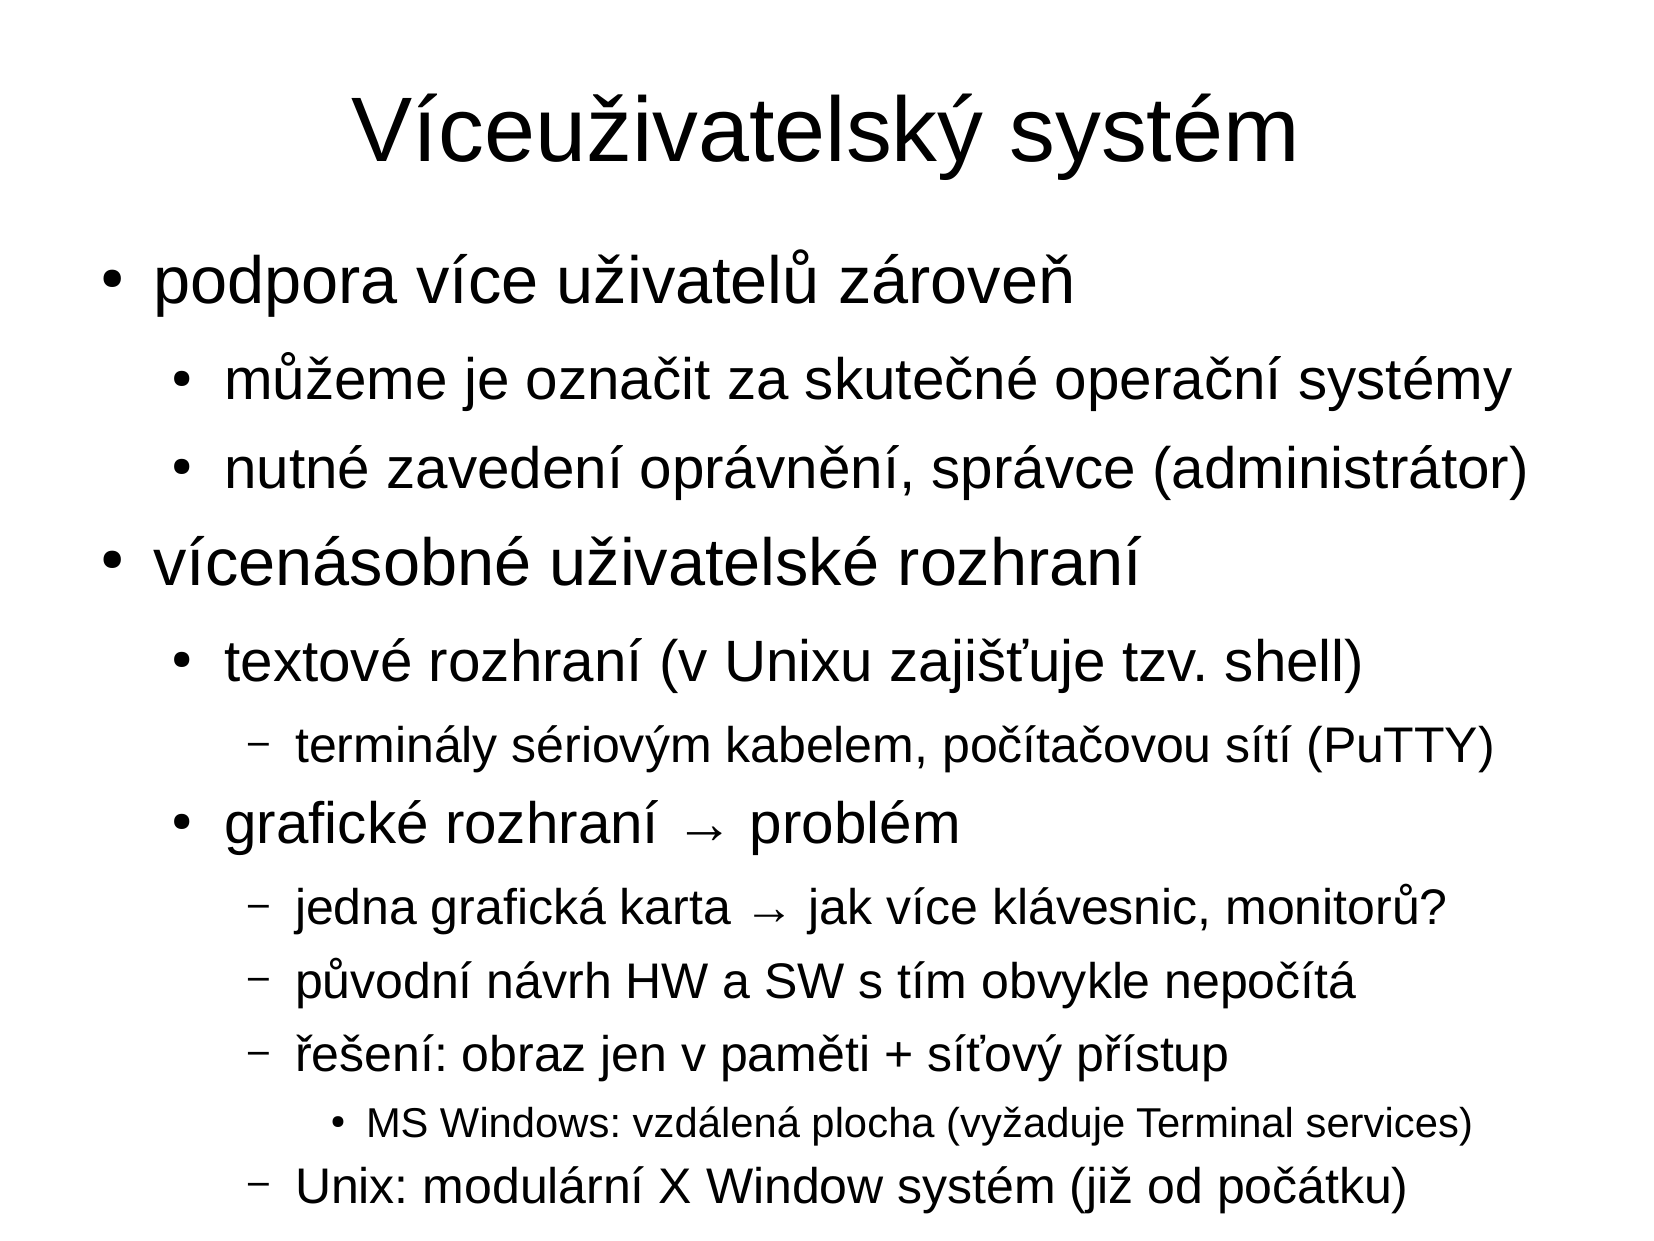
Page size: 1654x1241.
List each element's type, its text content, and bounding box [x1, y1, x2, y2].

list podpora více uživatelů zároveň můžeme je označit za skutečné operační systémy nutné zavedení oprávnění, správce (administrátor) vícenásobné uživatelské rozhraní textové rozhraní (v Unixu zajišťuje tzv. shell) terminály sériovým kabelem, počítačovou sítí (PuTTY) grafické rozhraní → problém jedna grafická karta → jak více klávesnic, monitorů? původní návrh HW a SW s tím obvykle nepočítá řešení: obraz jen v paměti + síťový přístup MS Windows: vzdálená plocha (vyžaduje Terminal services) Unix: modulární X Window systém (již od počátku) [82, 242, 1571, 1215]
title Víceuživatelský systém [82, 33, 1571, 226]
